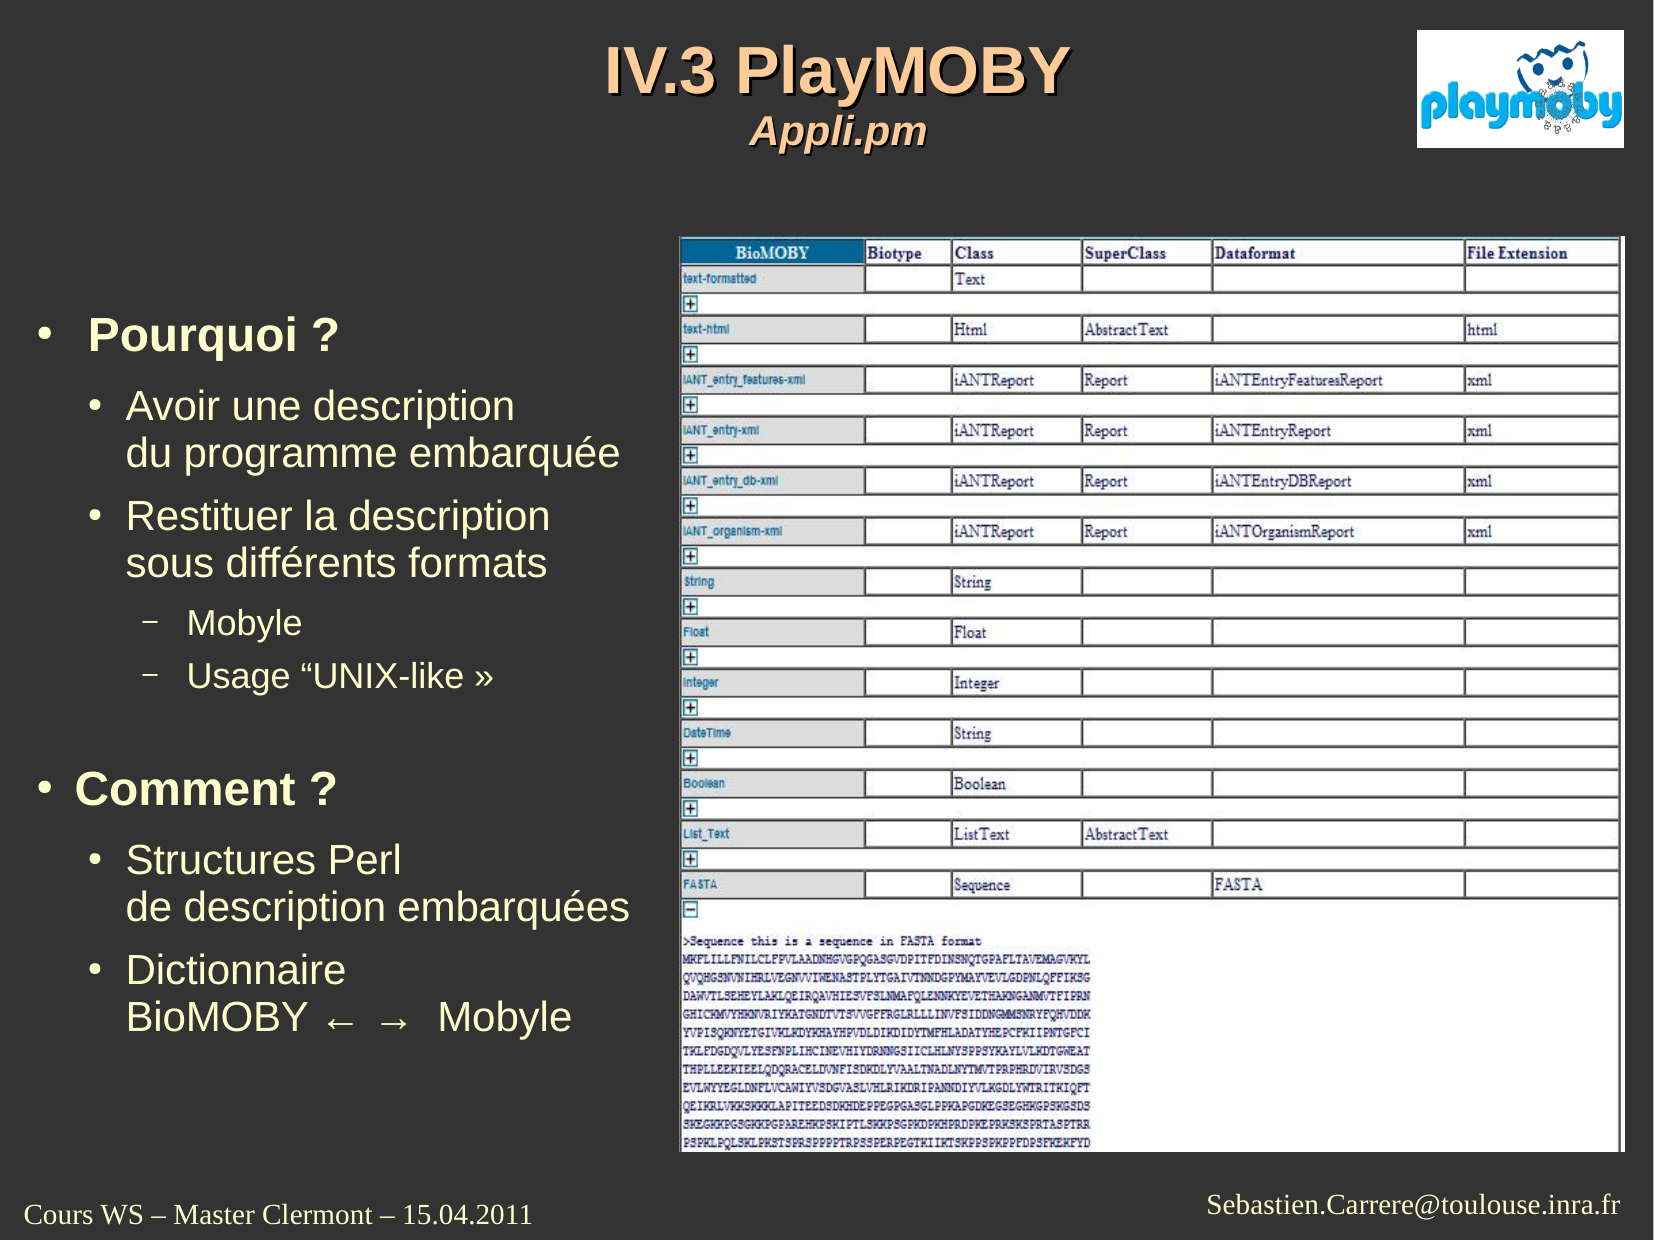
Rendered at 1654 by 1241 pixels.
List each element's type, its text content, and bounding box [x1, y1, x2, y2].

picture [679, 236, 1625, 1152]
picture [1417, 29, 1625, 148]
title IV.3 PlayMOBY Appli.pm [82, 30, 1595, 158]
list Pourquoi ? Avoir une description du programme embarquée Restituer la description sous différents formats Mobyle Usage “UNIX-like » Comment ? Structures Perl de description embarquées Dictionnaire BioMOBY ← → Mobyle [23, 307, 679, 1052]
